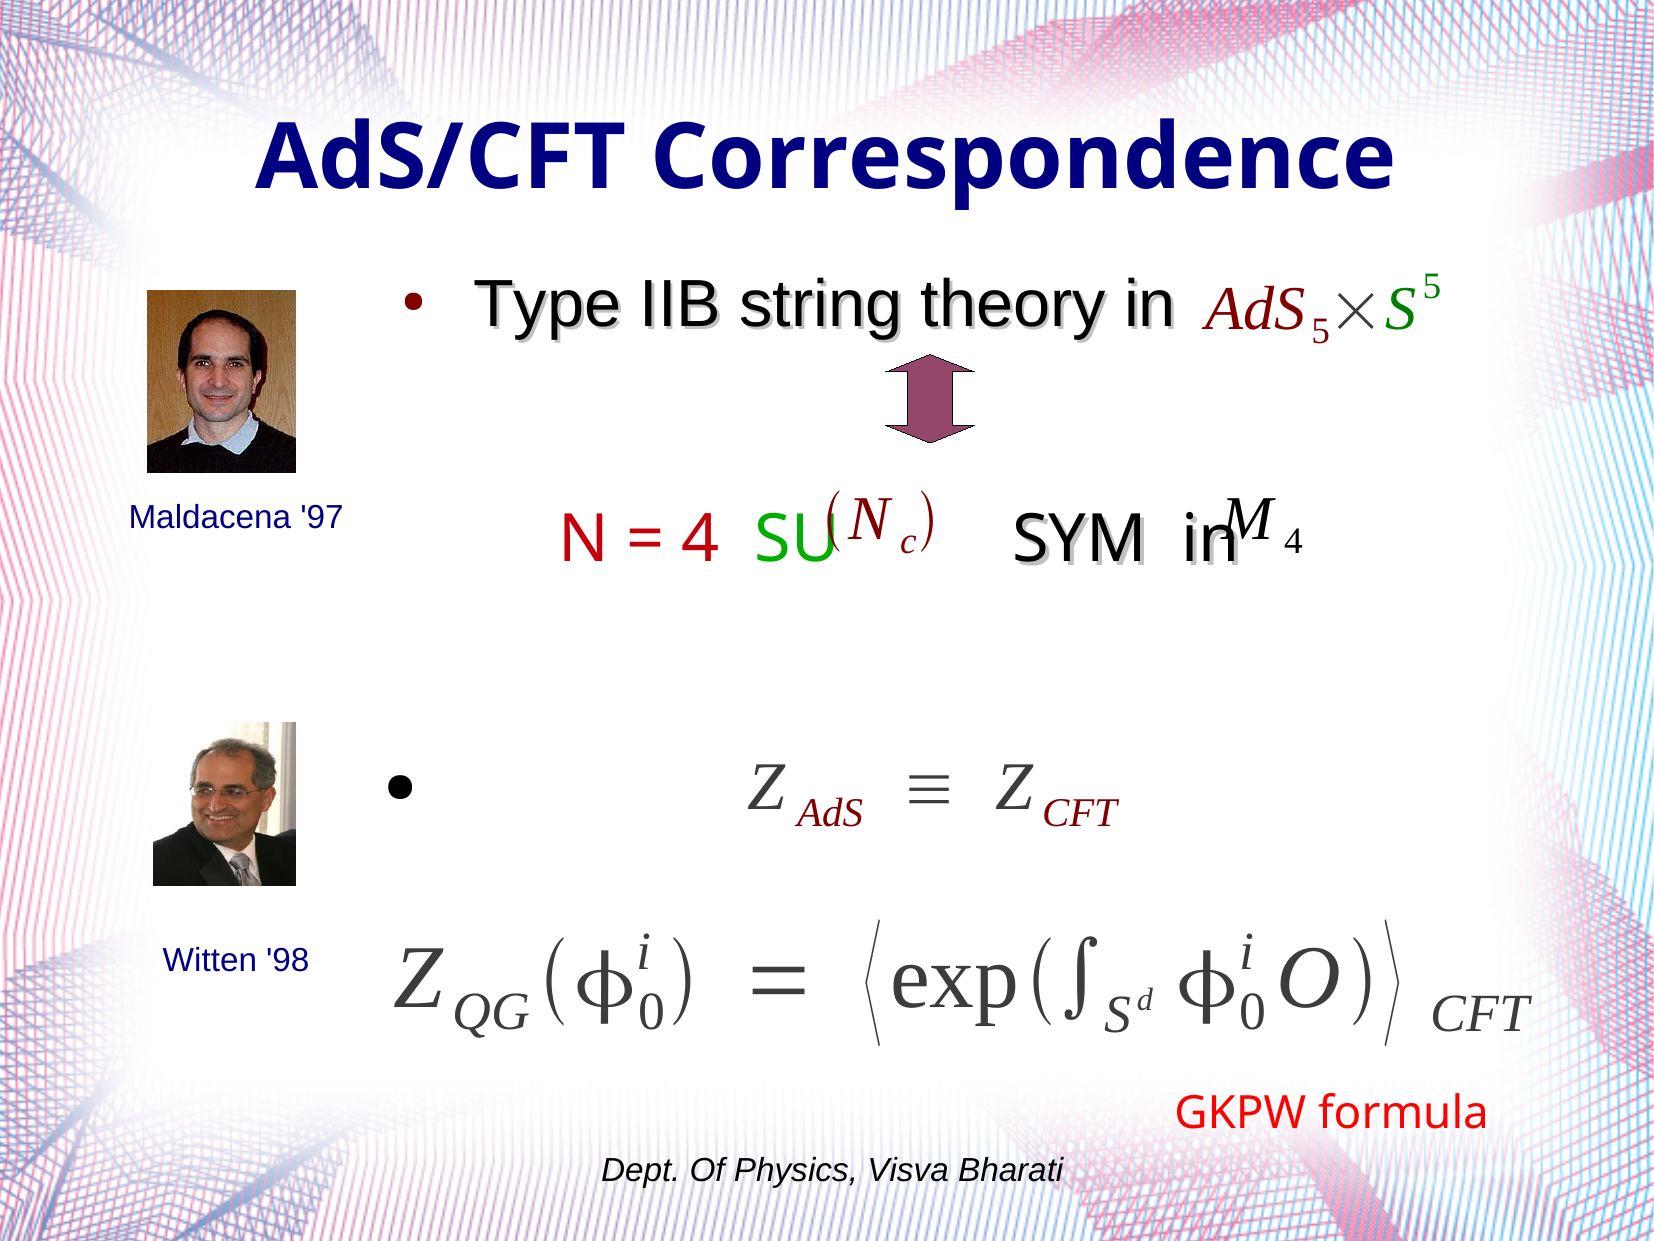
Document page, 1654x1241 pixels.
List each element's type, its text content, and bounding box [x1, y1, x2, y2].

title AdS/CFT Correspondence [82, 49, 1571, 257]
title Witten '98 [118, 915, 355, 1004]
chart [382, 915, 1536, 1052]
title GKPW formula [383, 738, 1536, 915]
picture [0, 0, 1654, 1241]
list Dept. Of Physics, Visva Bharati [295, 1151, 1300, 1211]
text_box [885, 354, 975, 443]
list Type IIB string theory in N = 4 SU SYM in [383, 265, 1595, 693]
chart [1192, 265, 1447, 353]
chart [1210, 482, 1309, 562]
chart [738, 748, 1123, 835]
chart [817, 482, 945, 562]
title GKPW formula [383, 1052, 1536, 1149]
title Maldacena '97 [118, 472, 355, 562]
